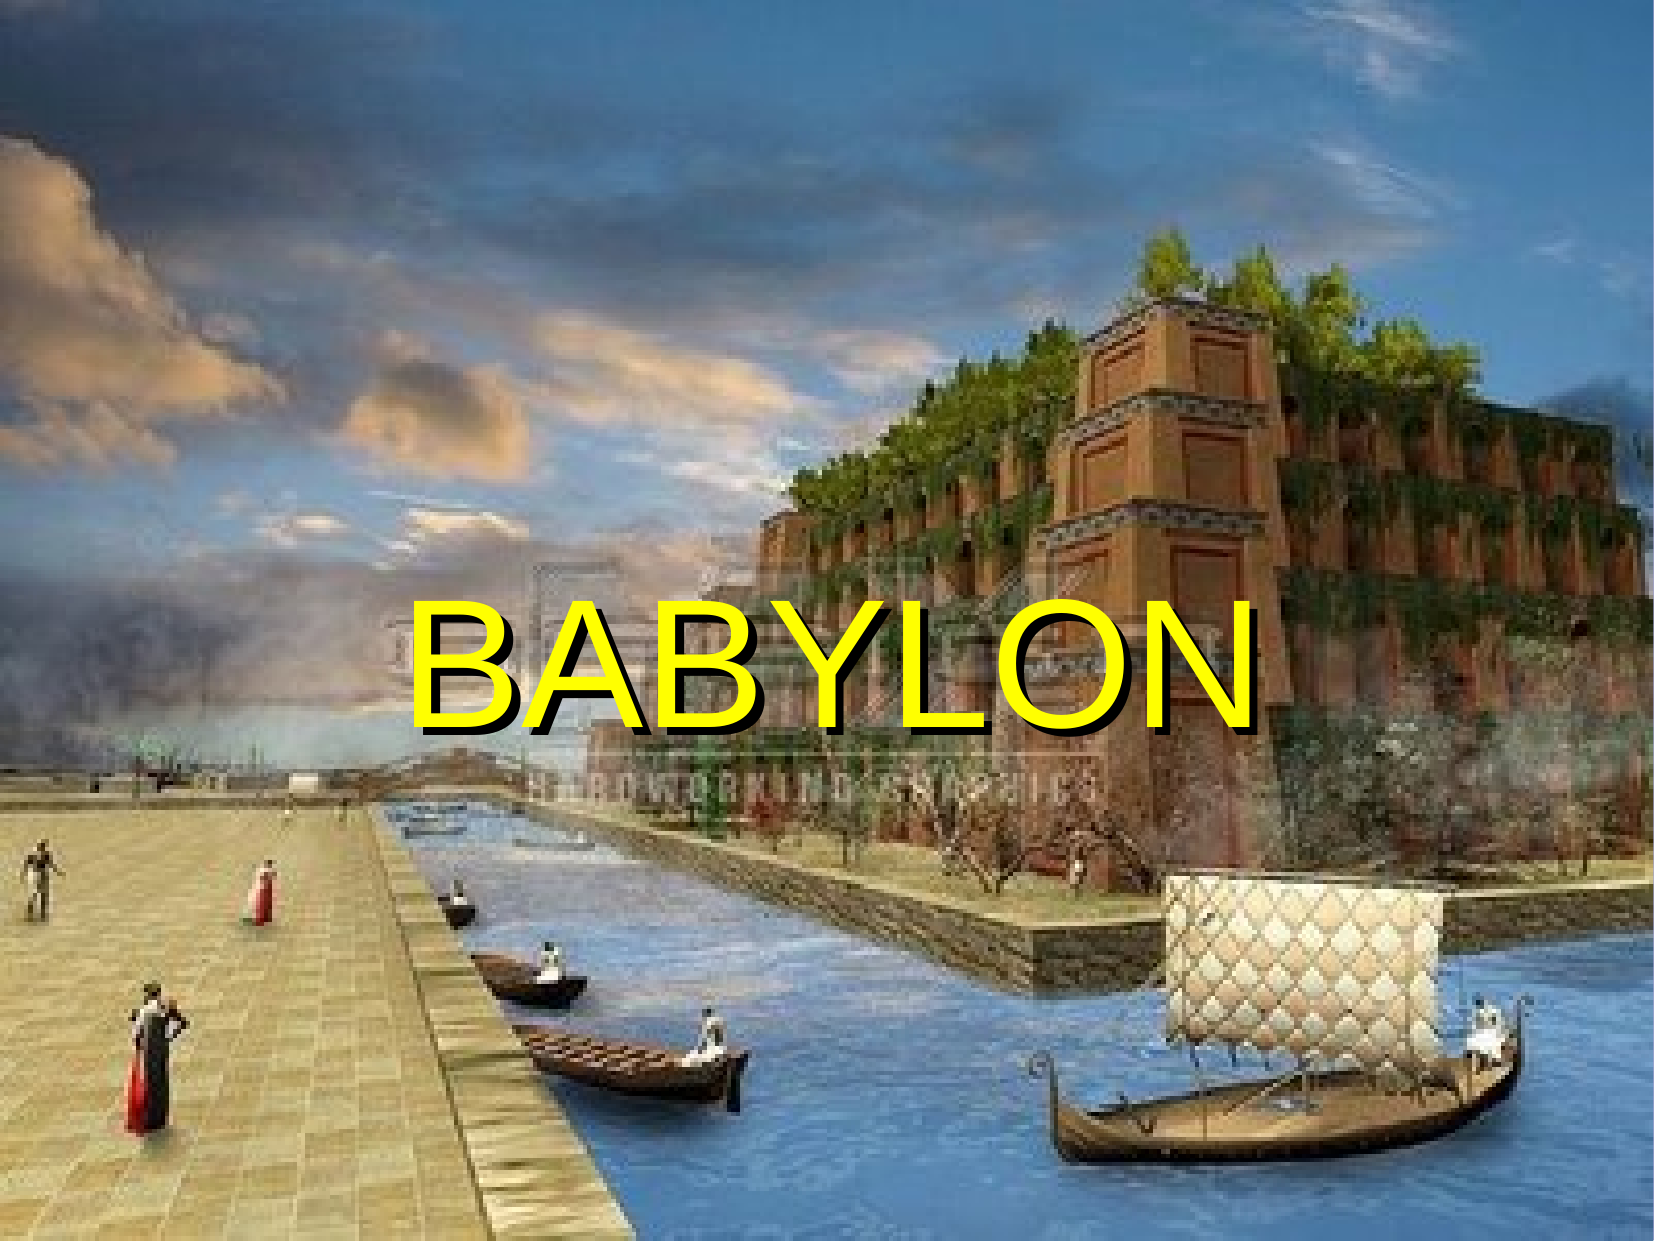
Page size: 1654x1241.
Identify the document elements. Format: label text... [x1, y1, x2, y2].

title BABYLON [88, 561, 1577, 766]
picture [0, 0, 1654, 1241]
